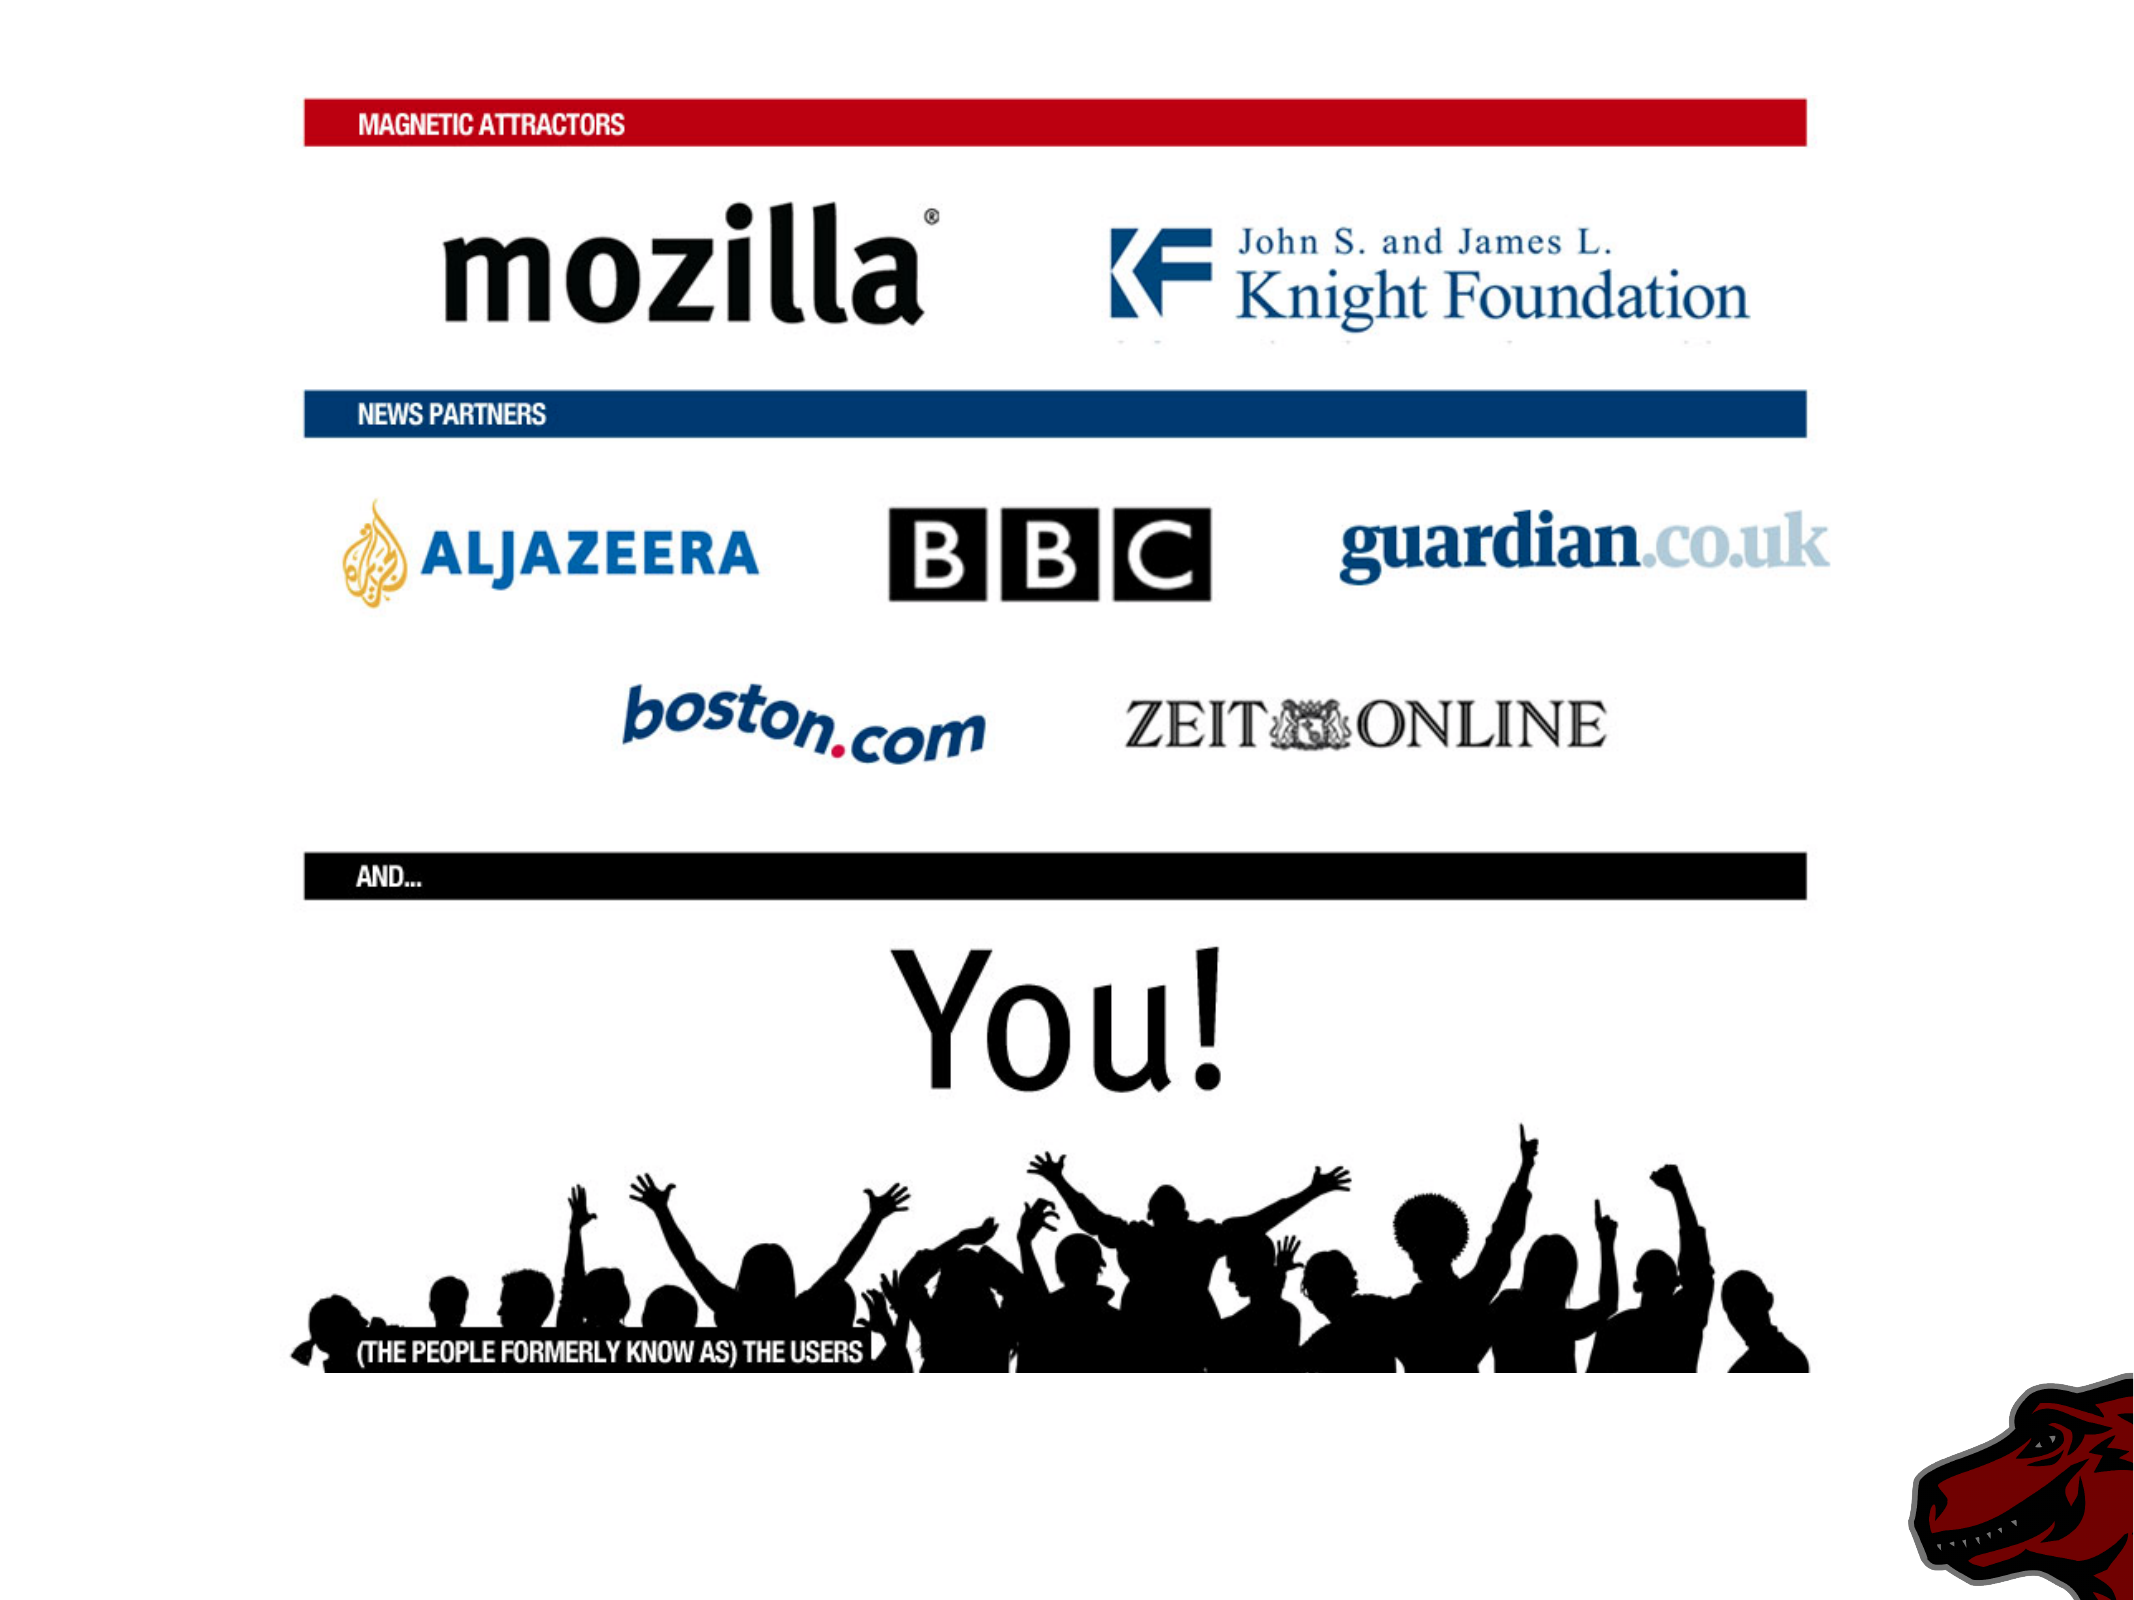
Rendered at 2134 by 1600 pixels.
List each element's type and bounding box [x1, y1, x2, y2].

picture [1889, 1372, 2134, 1600]
picture [272, 95, 1859, 1373]
